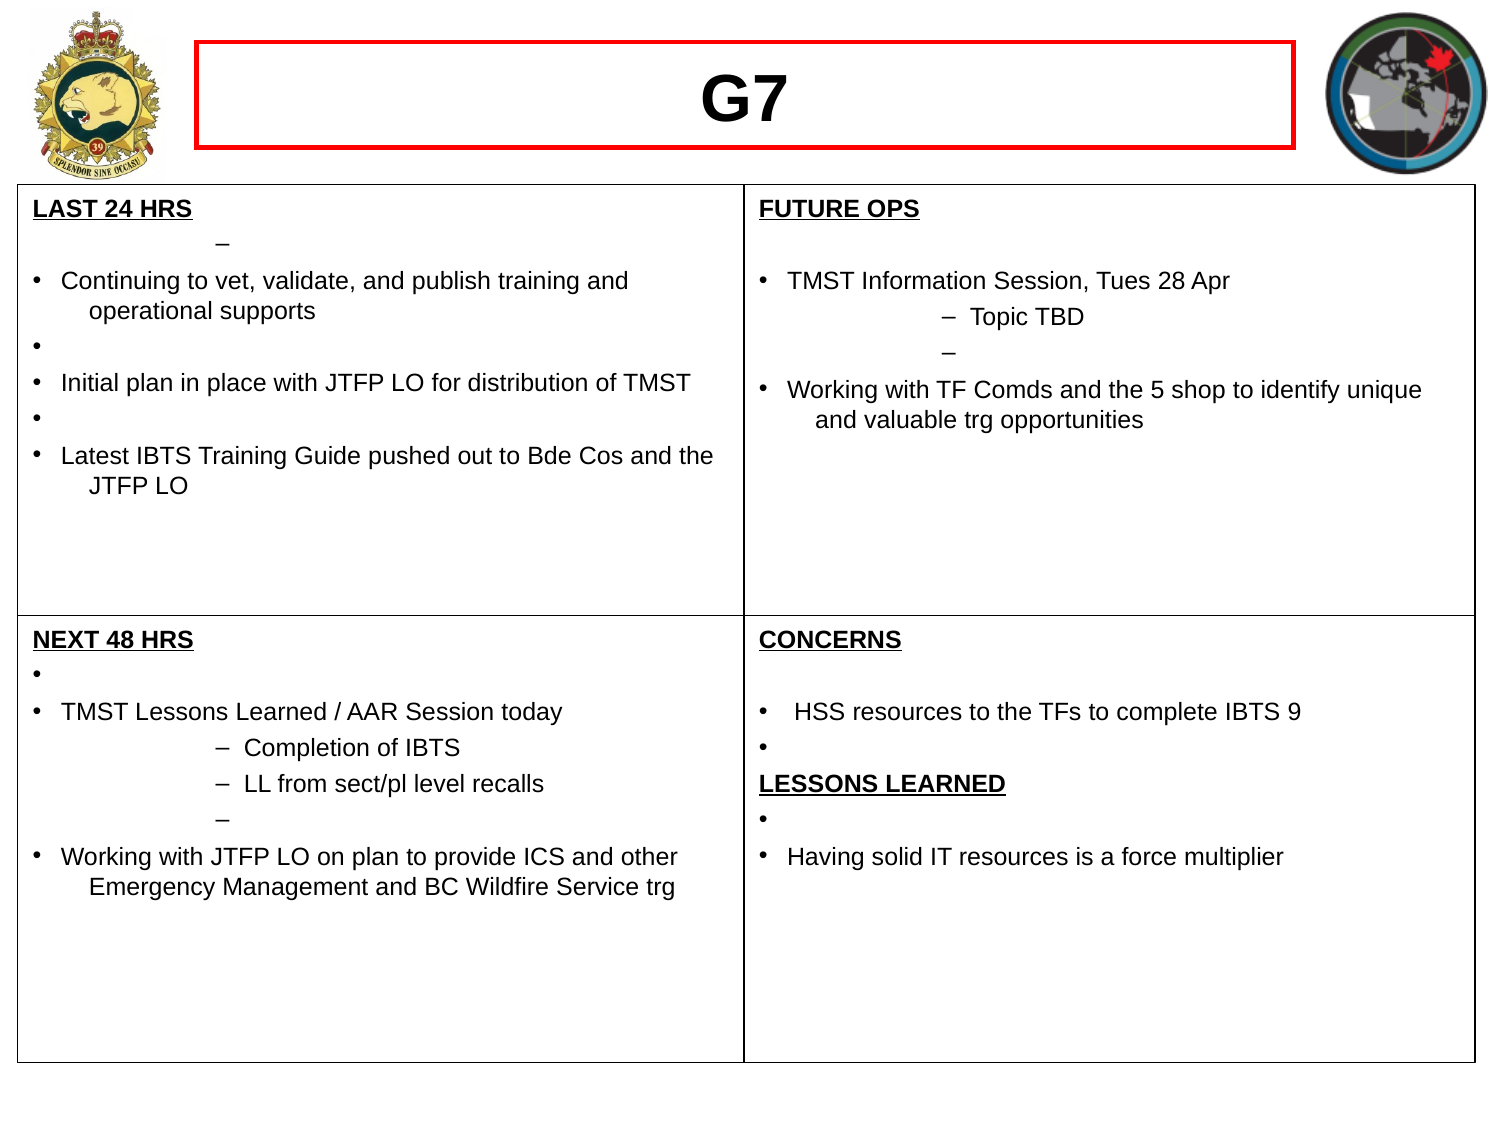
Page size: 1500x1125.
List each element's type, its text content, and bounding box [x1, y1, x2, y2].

title G7 [196, 42, 1294, 148]
list FUTURE OPS TMST Information Session, Tues 28 Apr Topic TBD Working with TF Comds and the 5 shop to identify unique and valuable trg opportunities [744, 184, 1476, 615]
list CONCERNS HSS resources to the TFs to complete IBTS 9 LESSONS LEARNED Having solid IT resources is a force multiplier [744, 615, 1476, 1063]
list LAST 24 HRS Continuing to vet, validate, and publish training and operational supports Initial plan in place with JTFP LO for distribution of TMST Latest IBTS Training Guide pushed out to Bde Cos and the JTFP LO [17, 184, 743, 615]
list NEXT 48 HRS TMST Lessons Learned / AAR Session today Completion of IBTS LL from sect/pl level recalls Working with JTFP LO on plan to provide ICS and other Emergency Management and BC Wildfire Service trg [17, 615, 743, 1063]
